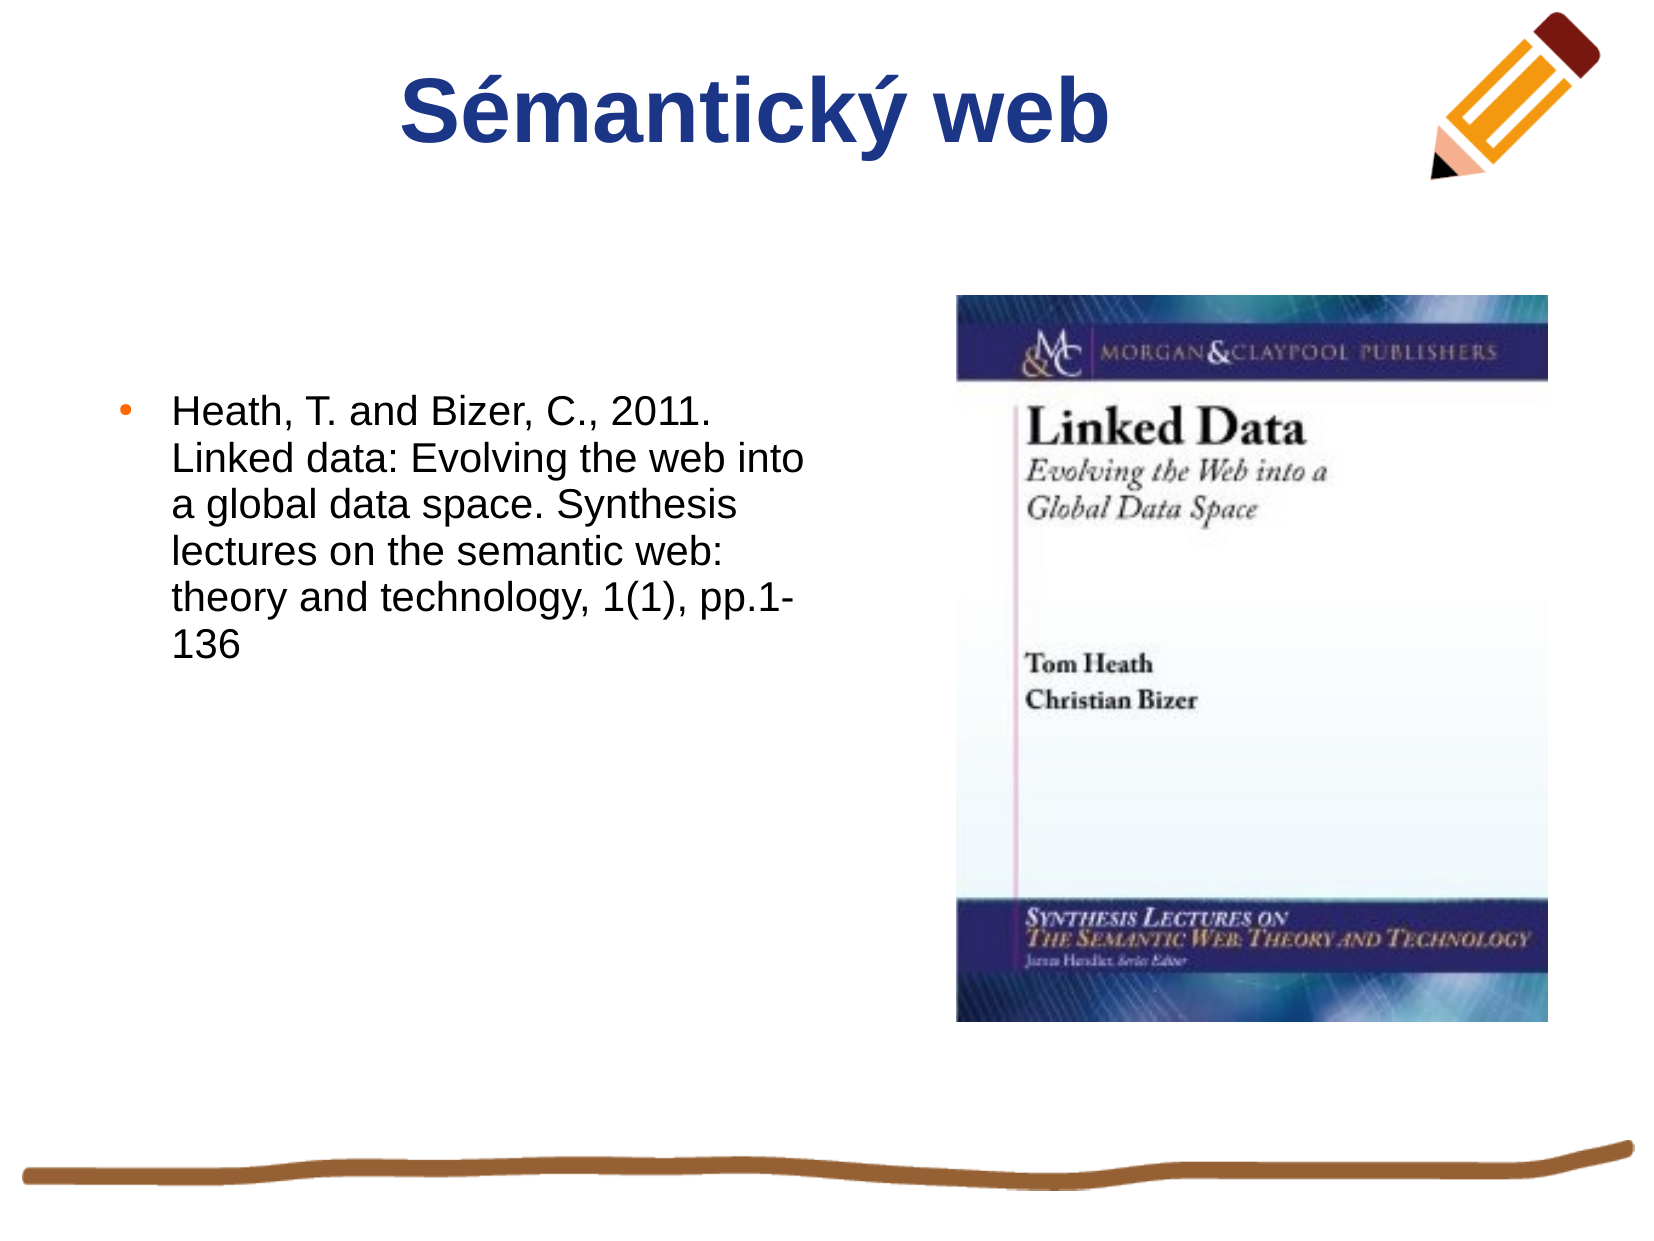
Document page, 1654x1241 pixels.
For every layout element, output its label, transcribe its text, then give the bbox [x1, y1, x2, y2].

list Heath, T. and Bizer, C., 2011. Linked data: Evolving the web into a global data space. Synthesis lectures on the semantic web: theory and technology, 1(1), pp.1-136 [100, 236, 827, 1087]
title Sémantický web [82, 49, 1430, 172]
picture [1430, 12, 1601, 181]
picture [22, 1140, 1635, 1191]
picture [956, 295, 1548, 1022]
